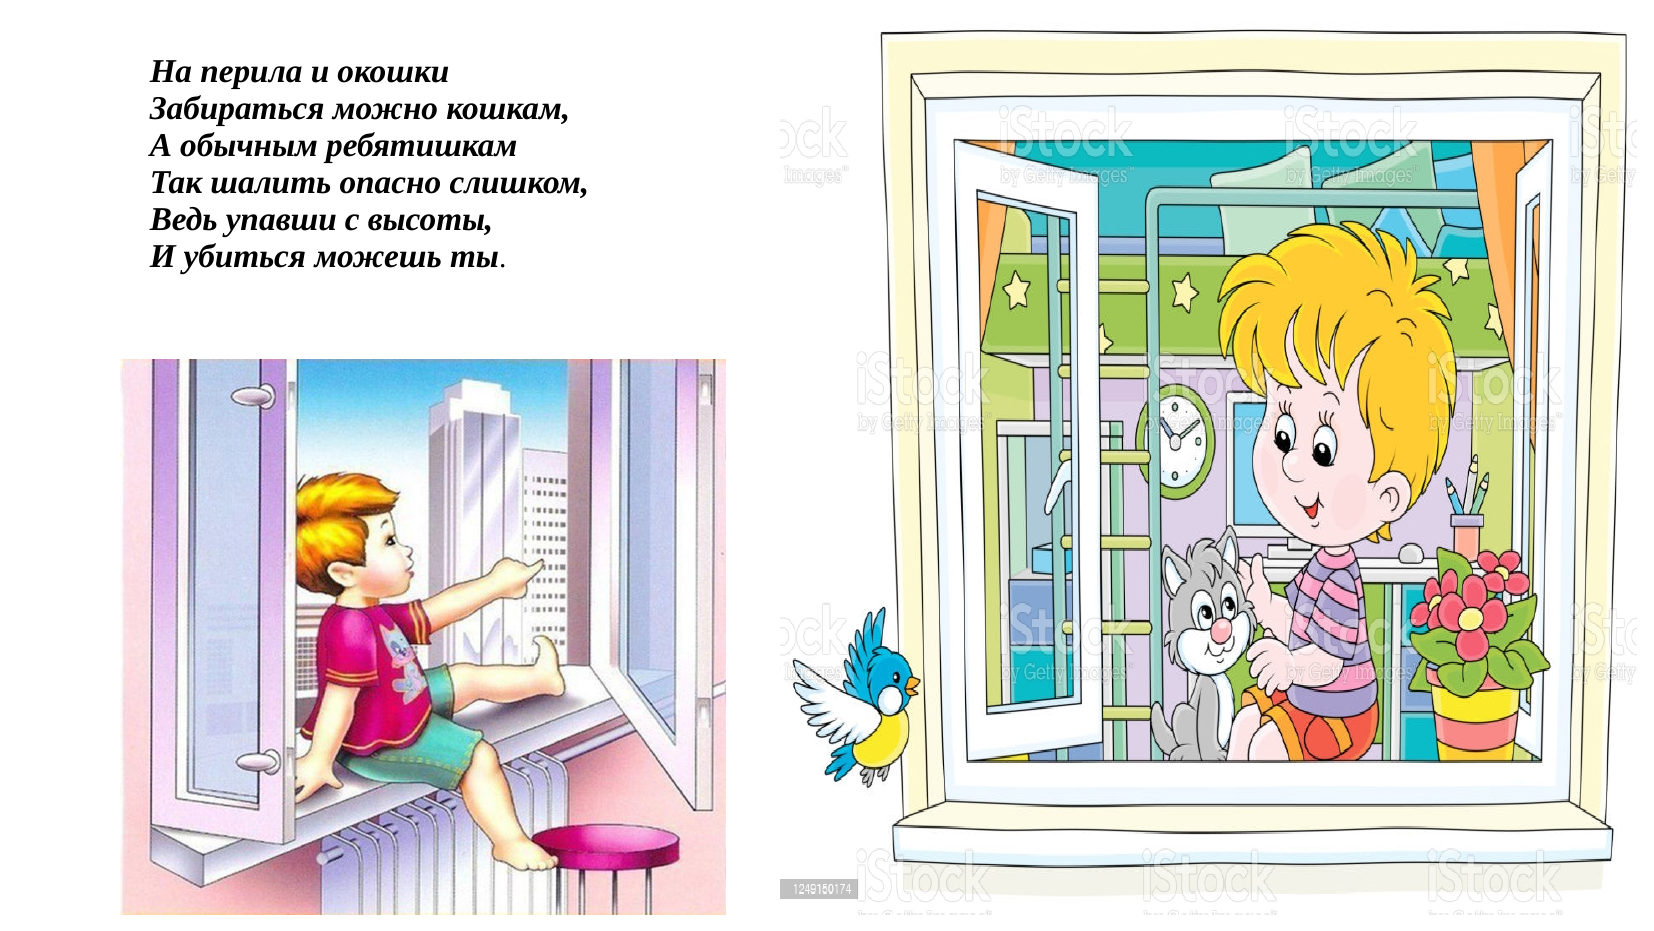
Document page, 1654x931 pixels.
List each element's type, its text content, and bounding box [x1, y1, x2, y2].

picture [120, 359, 726, 915]
title [82, 24, 780, 181]
picture [780, 12, 1637, 916]
text_box На перила и окошки Забираться можно кошкам, А обычным ребятишкам Так шалить опасно слишком, Ведь упавши с высоты, И убиться можешь ты. [135, 45, 751, 316]
